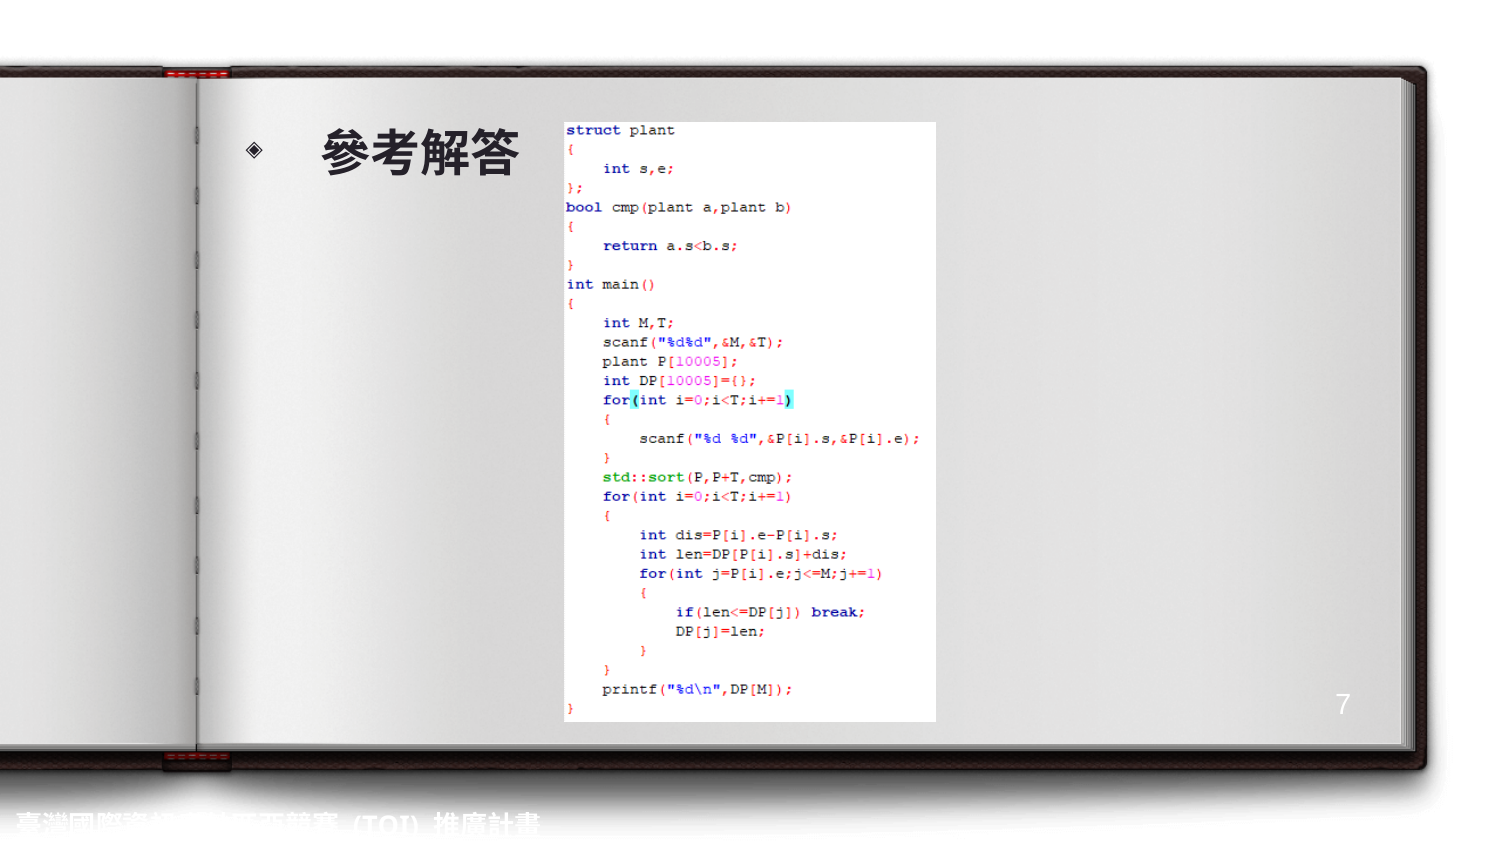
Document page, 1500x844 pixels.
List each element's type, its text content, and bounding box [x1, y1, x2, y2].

text_box <編號> [1320, 672, 1386, 737]
picture [0, 0, 1500, 844]
text_box 參考解答 [230, 98, 1055, 188]
